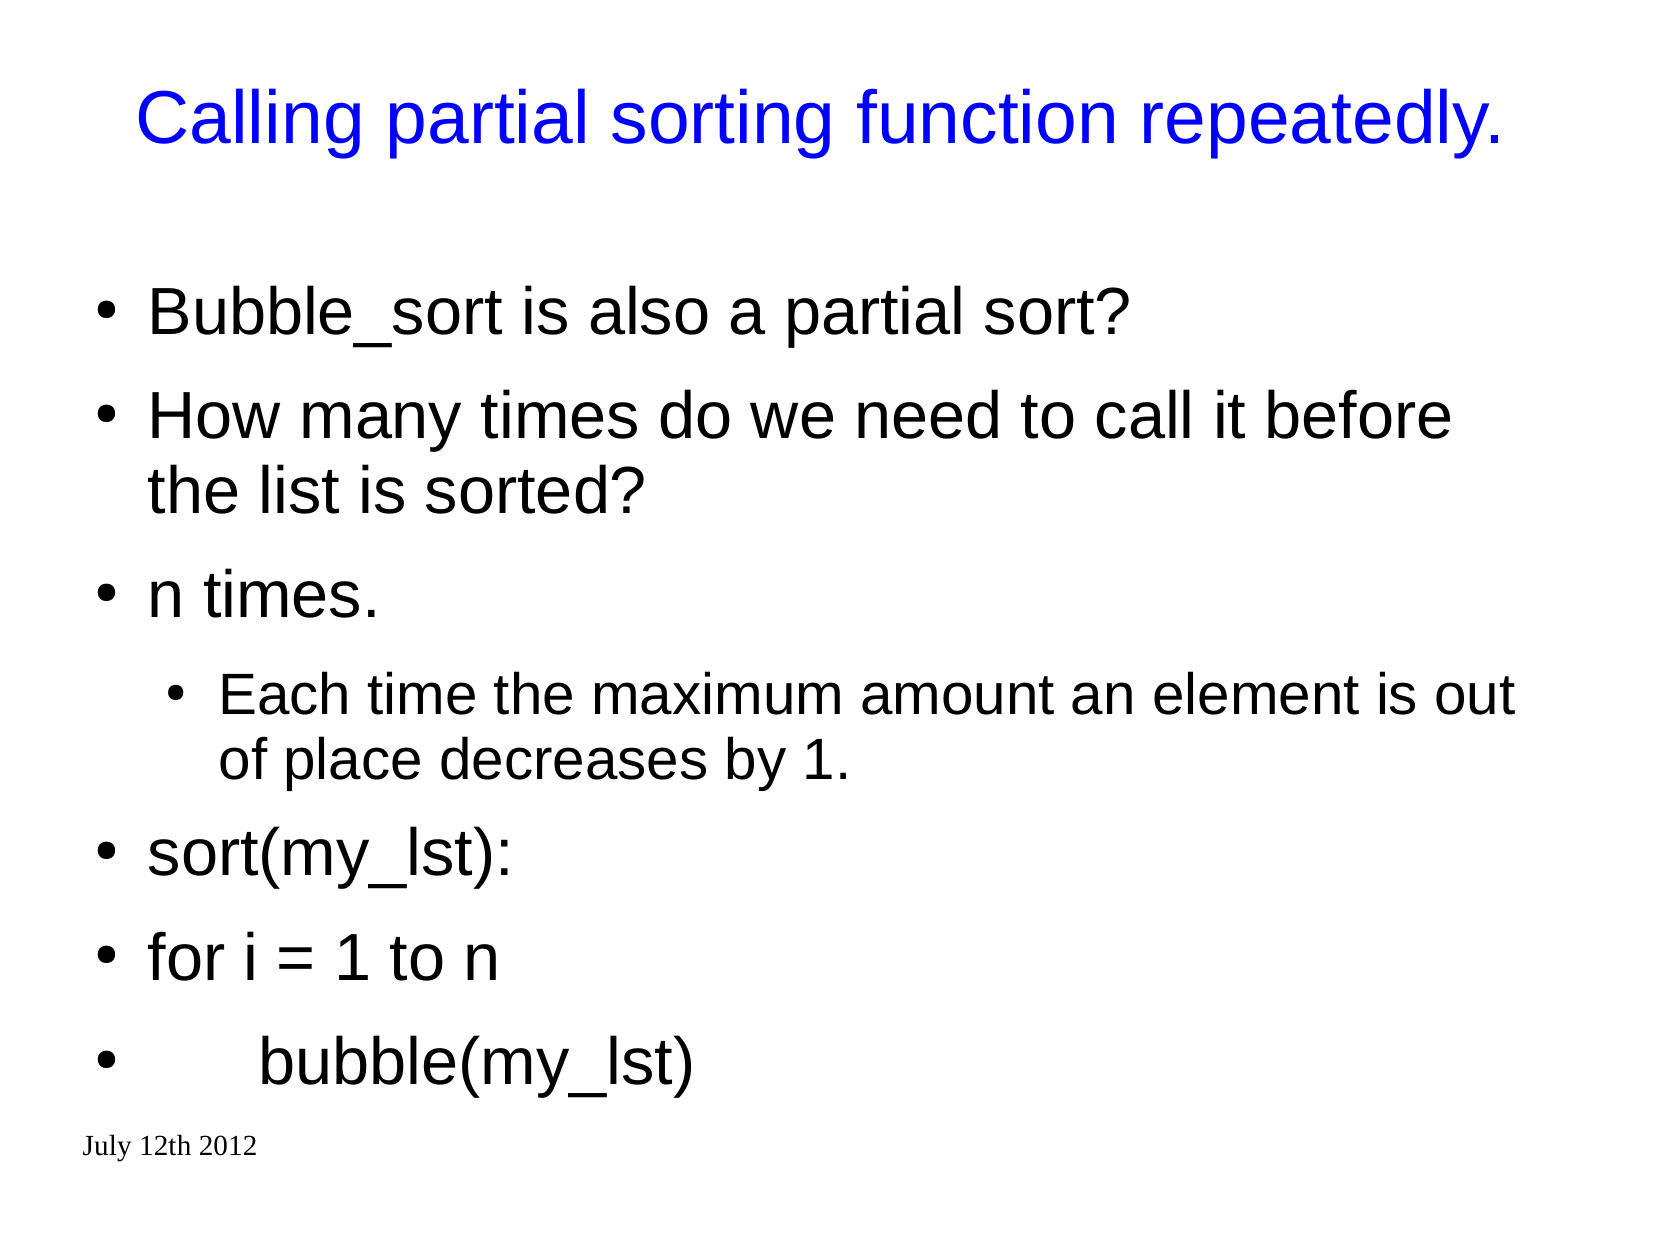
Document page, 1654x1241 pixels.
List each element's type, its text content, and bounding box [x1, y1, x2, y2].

list Bubble_sort is also a partial sort? How many times do we need to call it before the list is sorted? n times. Each time the maximum amount an element is out of place decreases by 1. sort(my_lst): for i = 1 to n bubble(my_lst) [76, 274, 1565, 1097]
title Calling partial sorting function repeatedly. [76, 58, 1565, 178]
